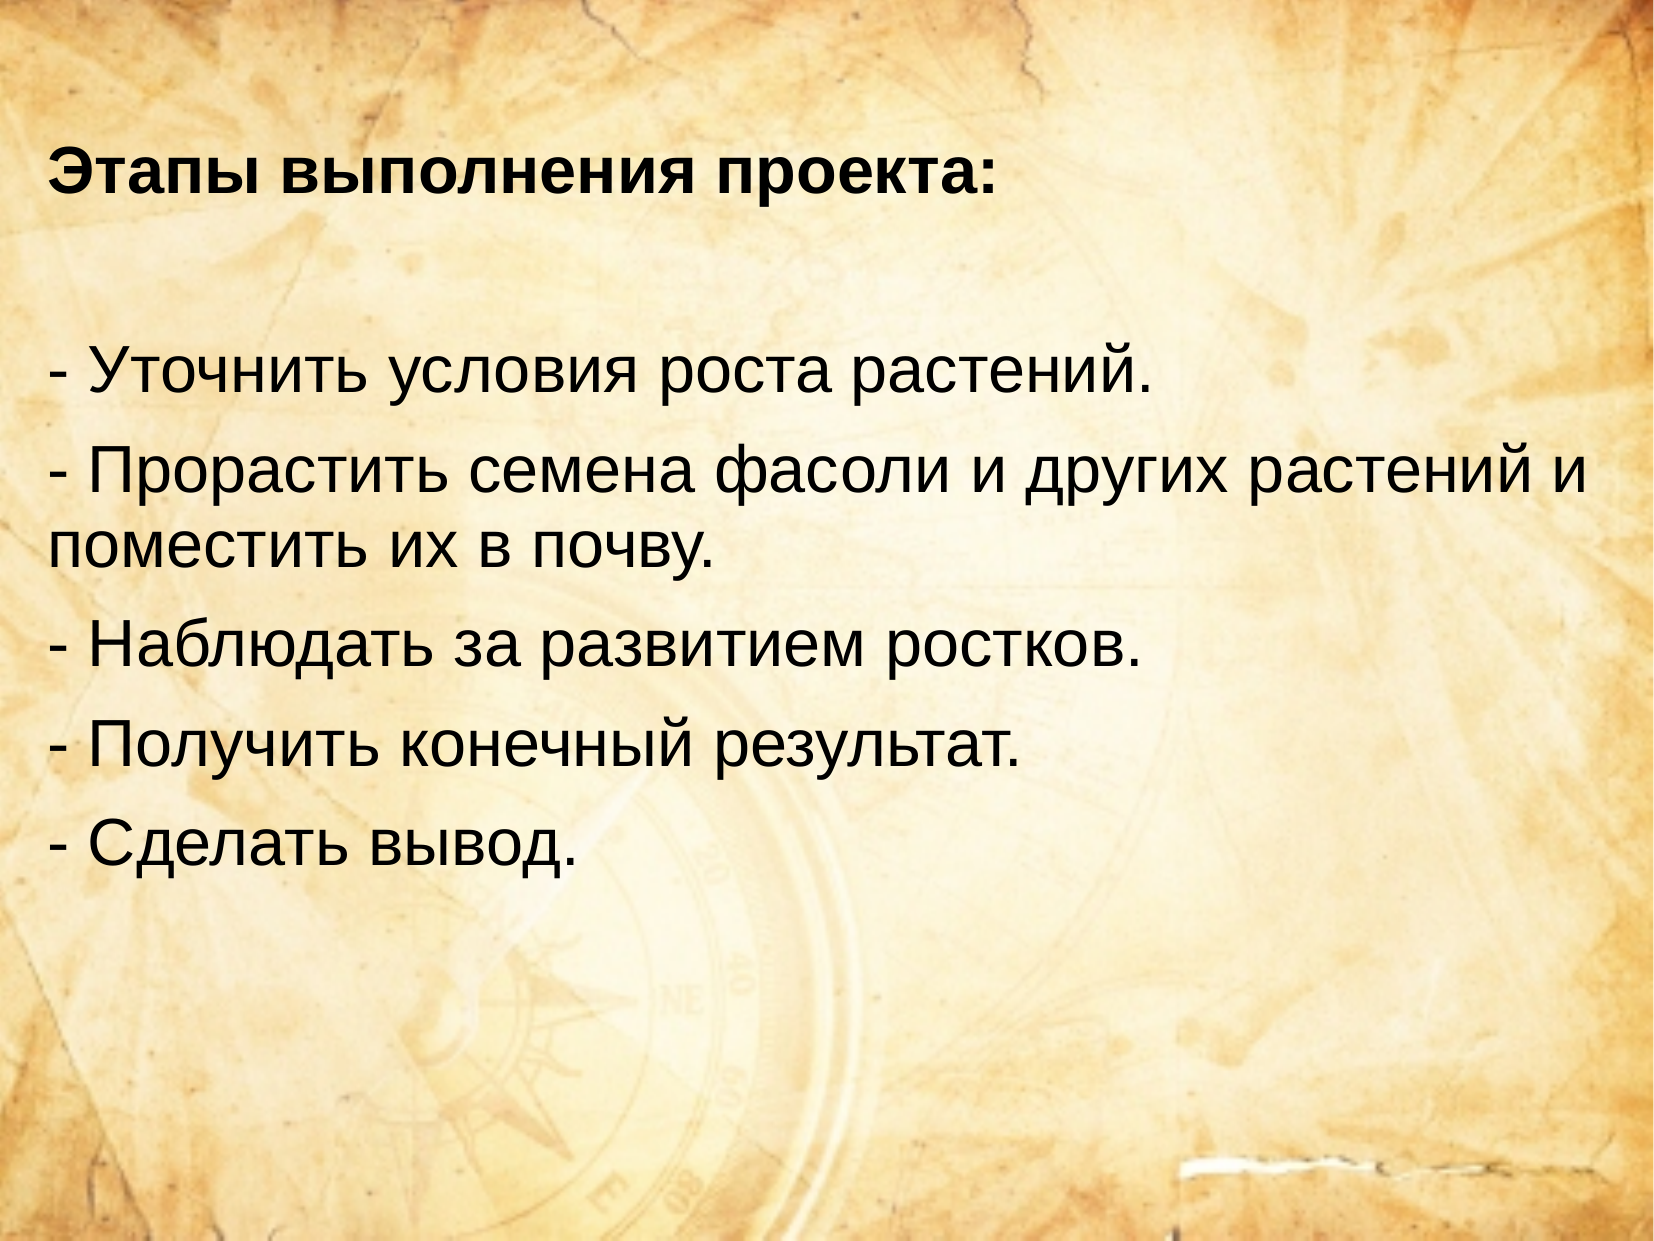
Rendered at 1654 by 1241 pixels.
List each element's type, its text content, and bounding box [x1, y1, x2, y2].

text_box Этапы выполнения проекта: - Уточнить условия роста растений. - Прорастить семена фасоли и других растений и поместить их в почву. - Наблюдать за развитием ростков. - Получить конечный результат. - Сделать вывод. [32, 125, 1631, 1055]
picture [0, 0, 1654, 1241]
